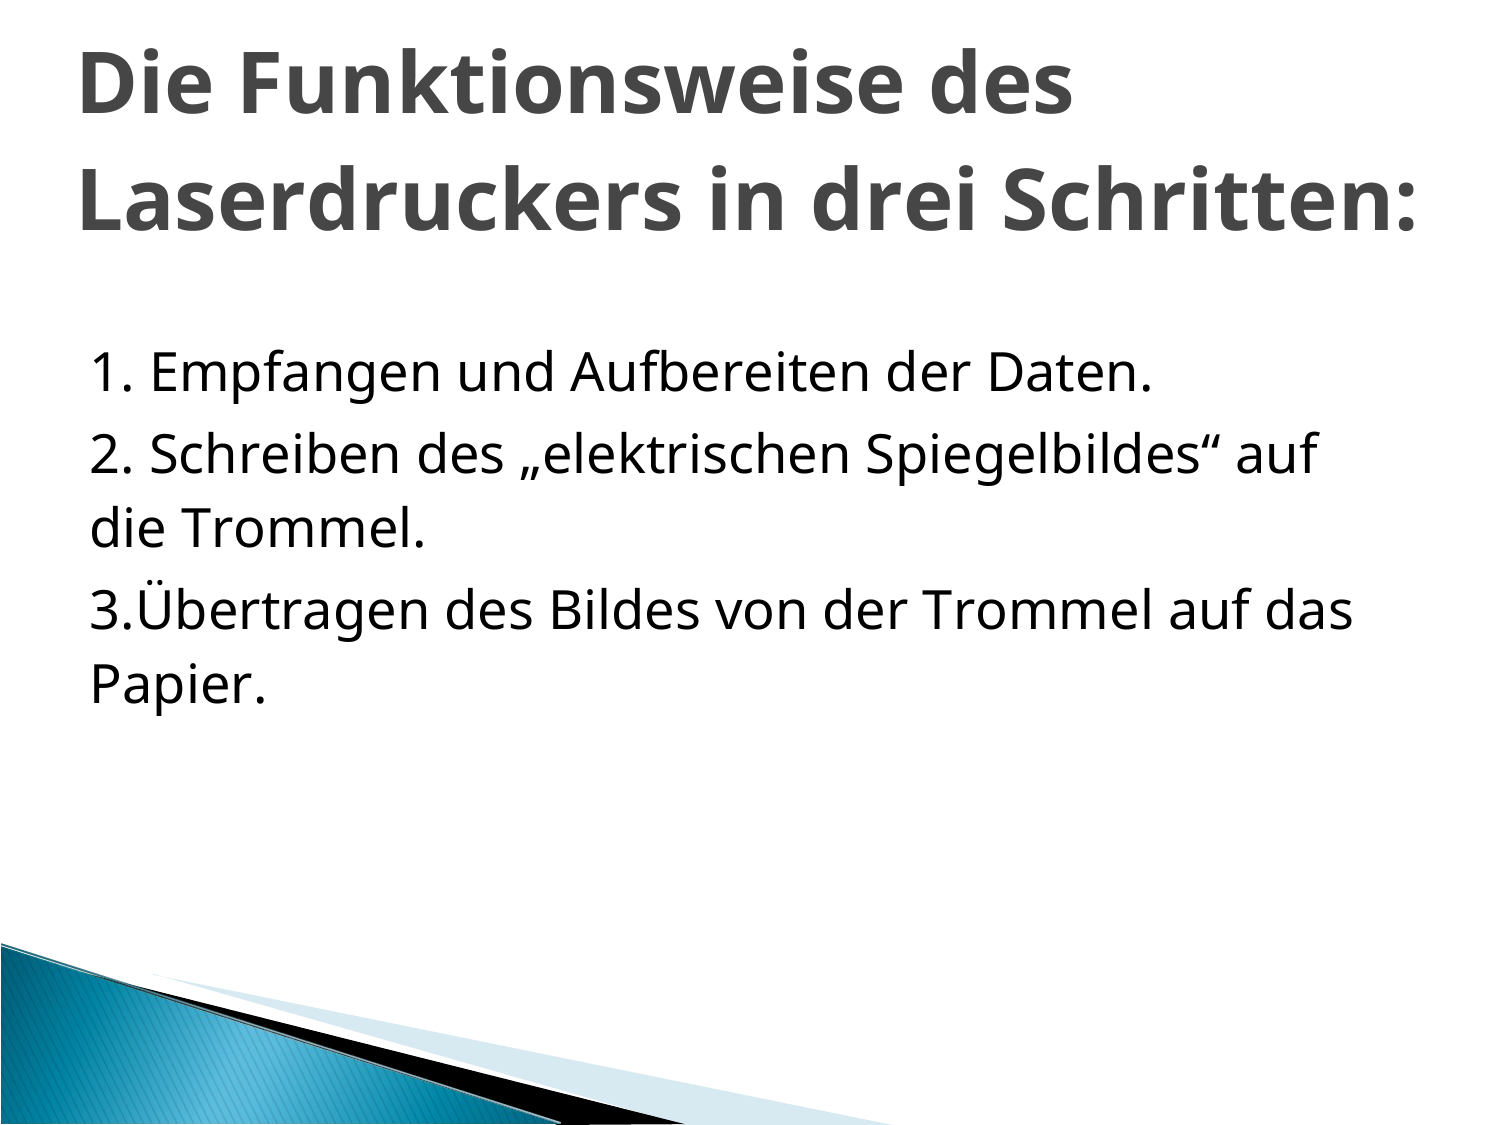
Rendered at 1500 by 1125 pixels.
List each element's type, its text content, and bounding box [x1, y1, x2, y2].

picture [0, 942, 562, 1125]
list 1. Empfangen und Aufbereiten der Daten. 2. Schreiben des „elektrischen Spiegelbildes“ auf die Trommel. 3.Übertragen des Bildes von der Trommel auf das Papier. [75, 271, 1426, 1001]
title Die Funktionsweise des Laserdruckers in drei Schritten: [75, 7, 1426, 271]
